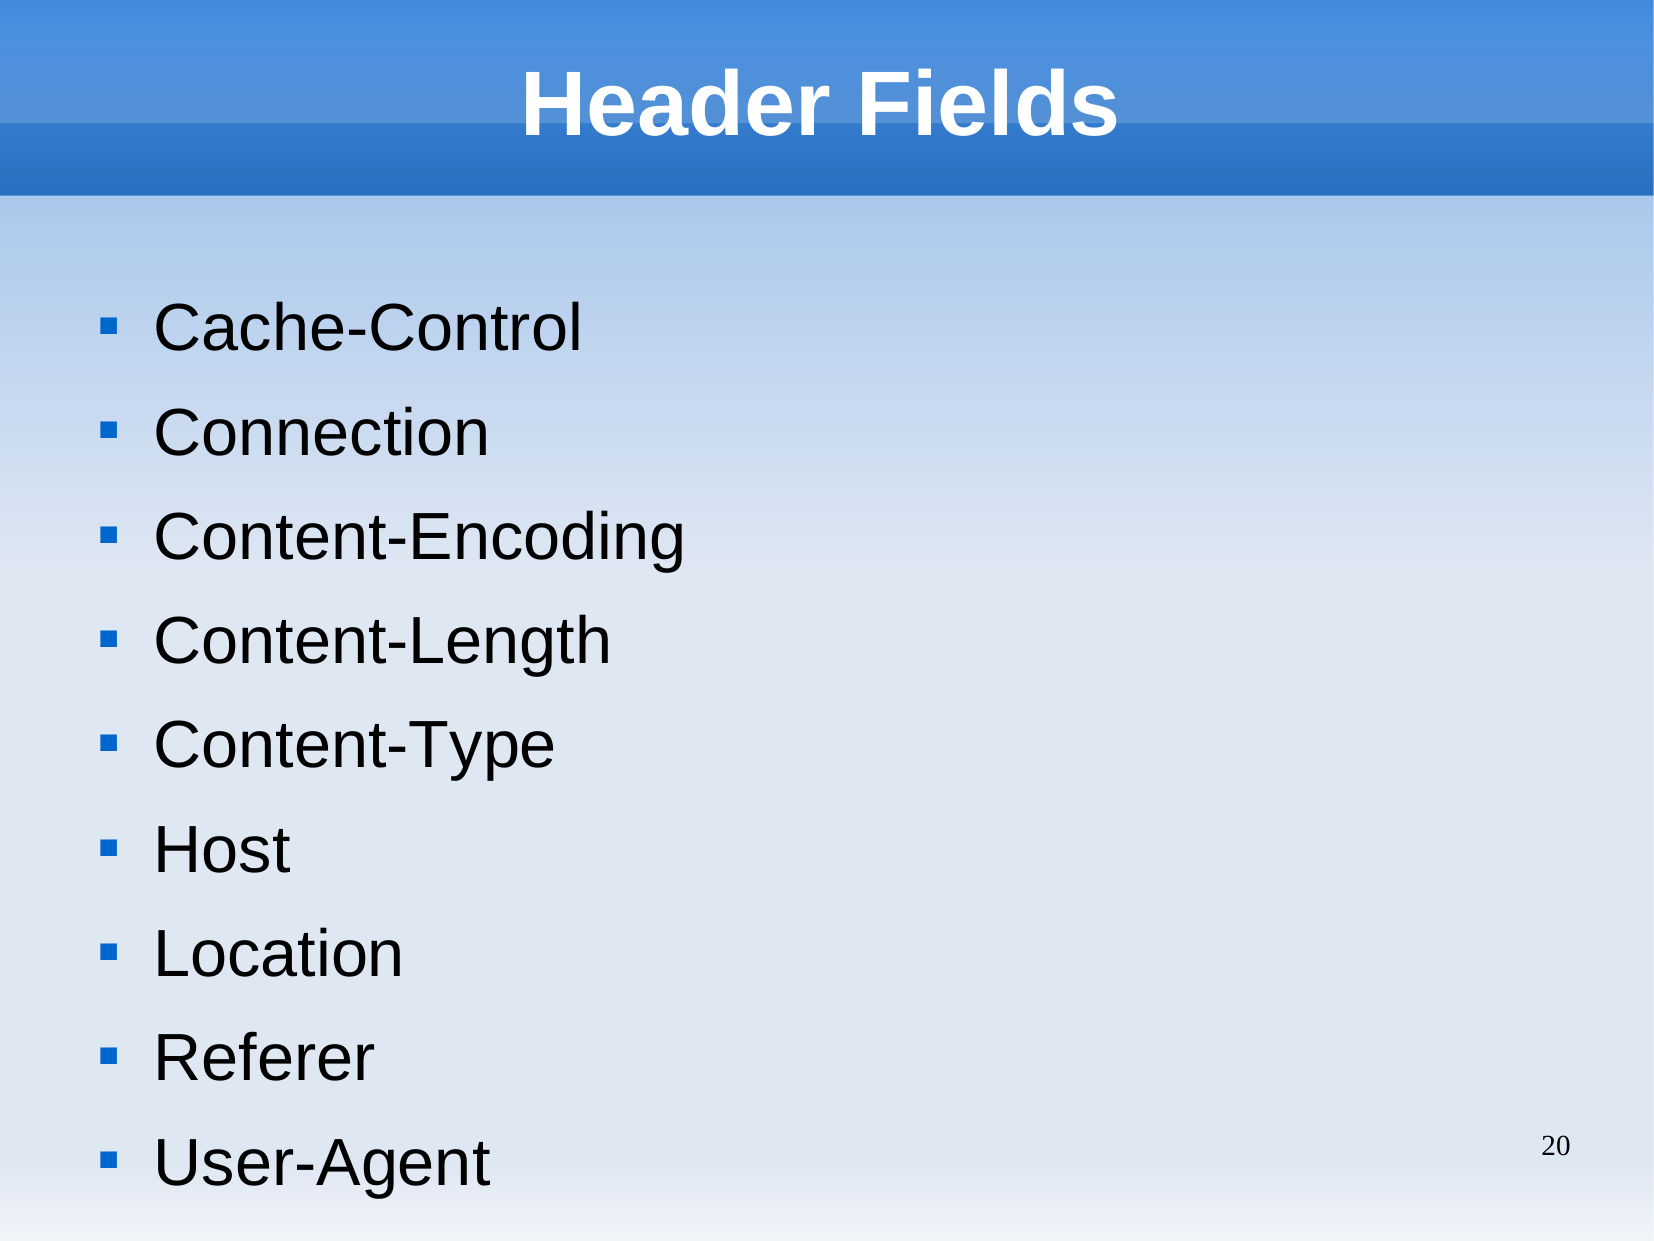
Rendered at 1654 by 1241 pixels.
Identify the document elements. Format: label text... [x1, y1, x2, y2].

list Cache-Control Connection Content-Encoding Content-Length Content-Type Host Location Referer User-Agent [82, 290, 1571, 1200]
title Header Fields [76, 0, 1565, 208]
picture [0, 0, 1654, 1241]
